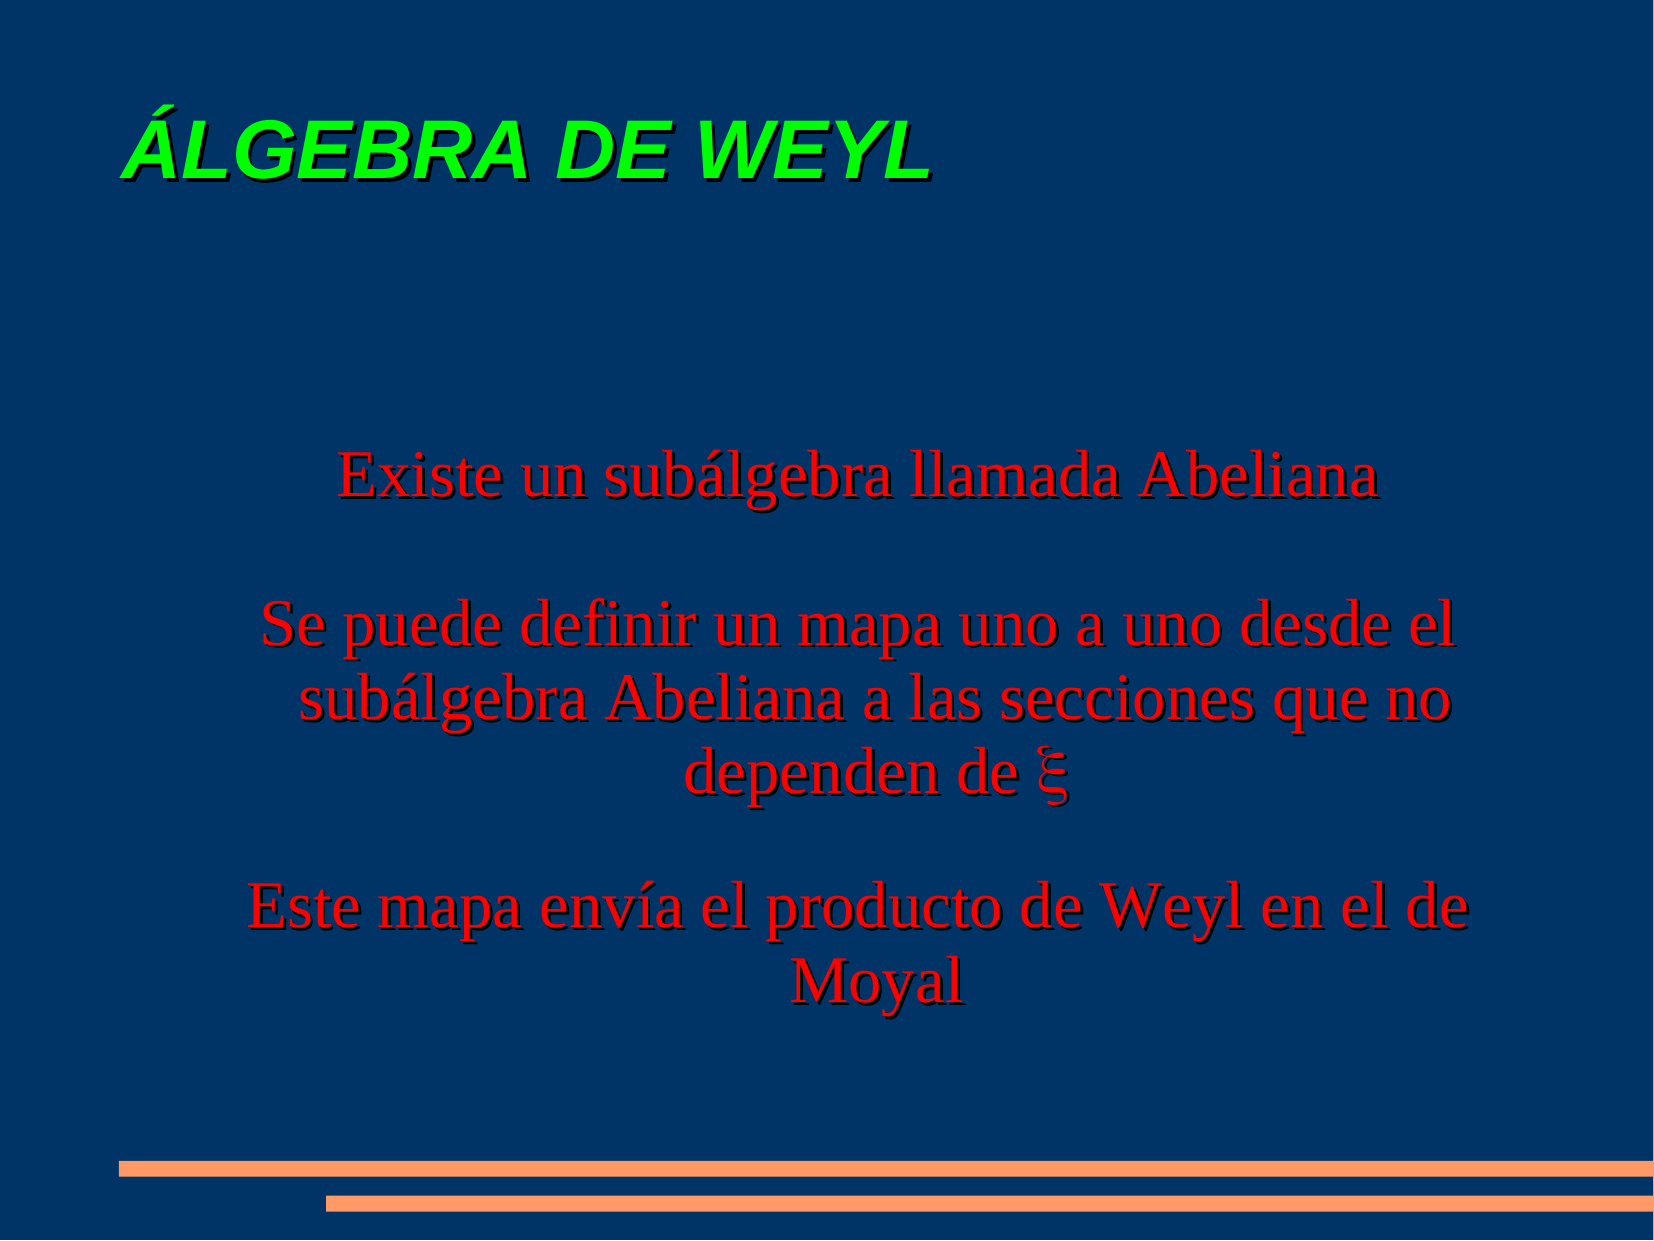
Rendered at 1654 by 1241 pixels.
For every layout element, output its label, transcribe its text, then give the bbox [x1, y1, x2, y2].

subtitle Existe un subálgebra llamada Abeliana Se puede definir un mapa uno a uno desde el subálgebra Abeliana a las secciones que no dependen de  Este mapa envía el producto de Weyl en el de Moyal [121, 322, 1561, 1132]
title ÁLGEBRA DE WEYL [121, 46, 1534, 254]
